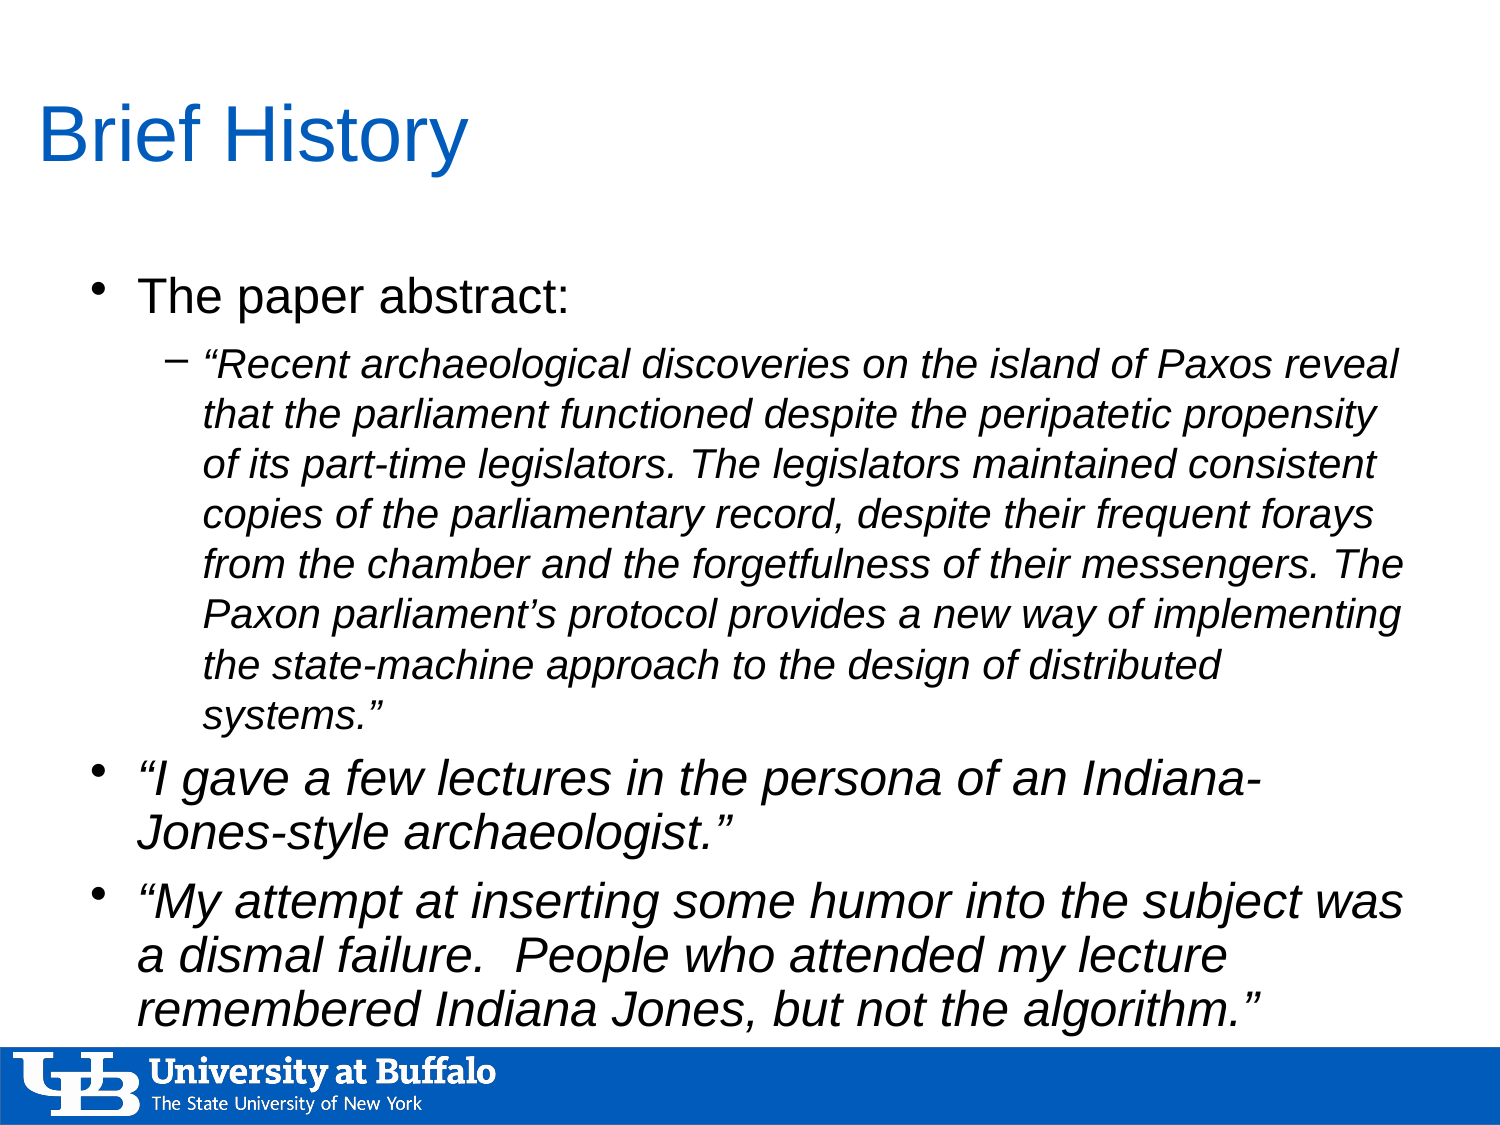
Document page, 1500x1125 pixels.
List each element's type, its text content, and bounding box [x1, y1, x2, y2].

picture [13, 1052, 496, 1116]
list The paper abstract: “Recent archaeological discoveries on the island of Paxos reveal that the parliament functioned despite the peripatetic propensity of its part-time legislators. The legislators maintained consistent copies of the parliamentary record, despite their frequent forays from the chamber and the forgetfulness of their messengers. The Paxon parliament’s protocol provides a new way of implementing the state-machine approach to the design of distributed systems.” “I gave a few lectures in the persona of an Indiana-Jones-style archaeologist.” “My attempt at inserting some humor into the subject was a dismal failure. People who attended my lecture remembered Indiana Jones, but not the algorithm.” [75, 263, 1425, 916]
title Brief History [37, 40, 1388, 228]
